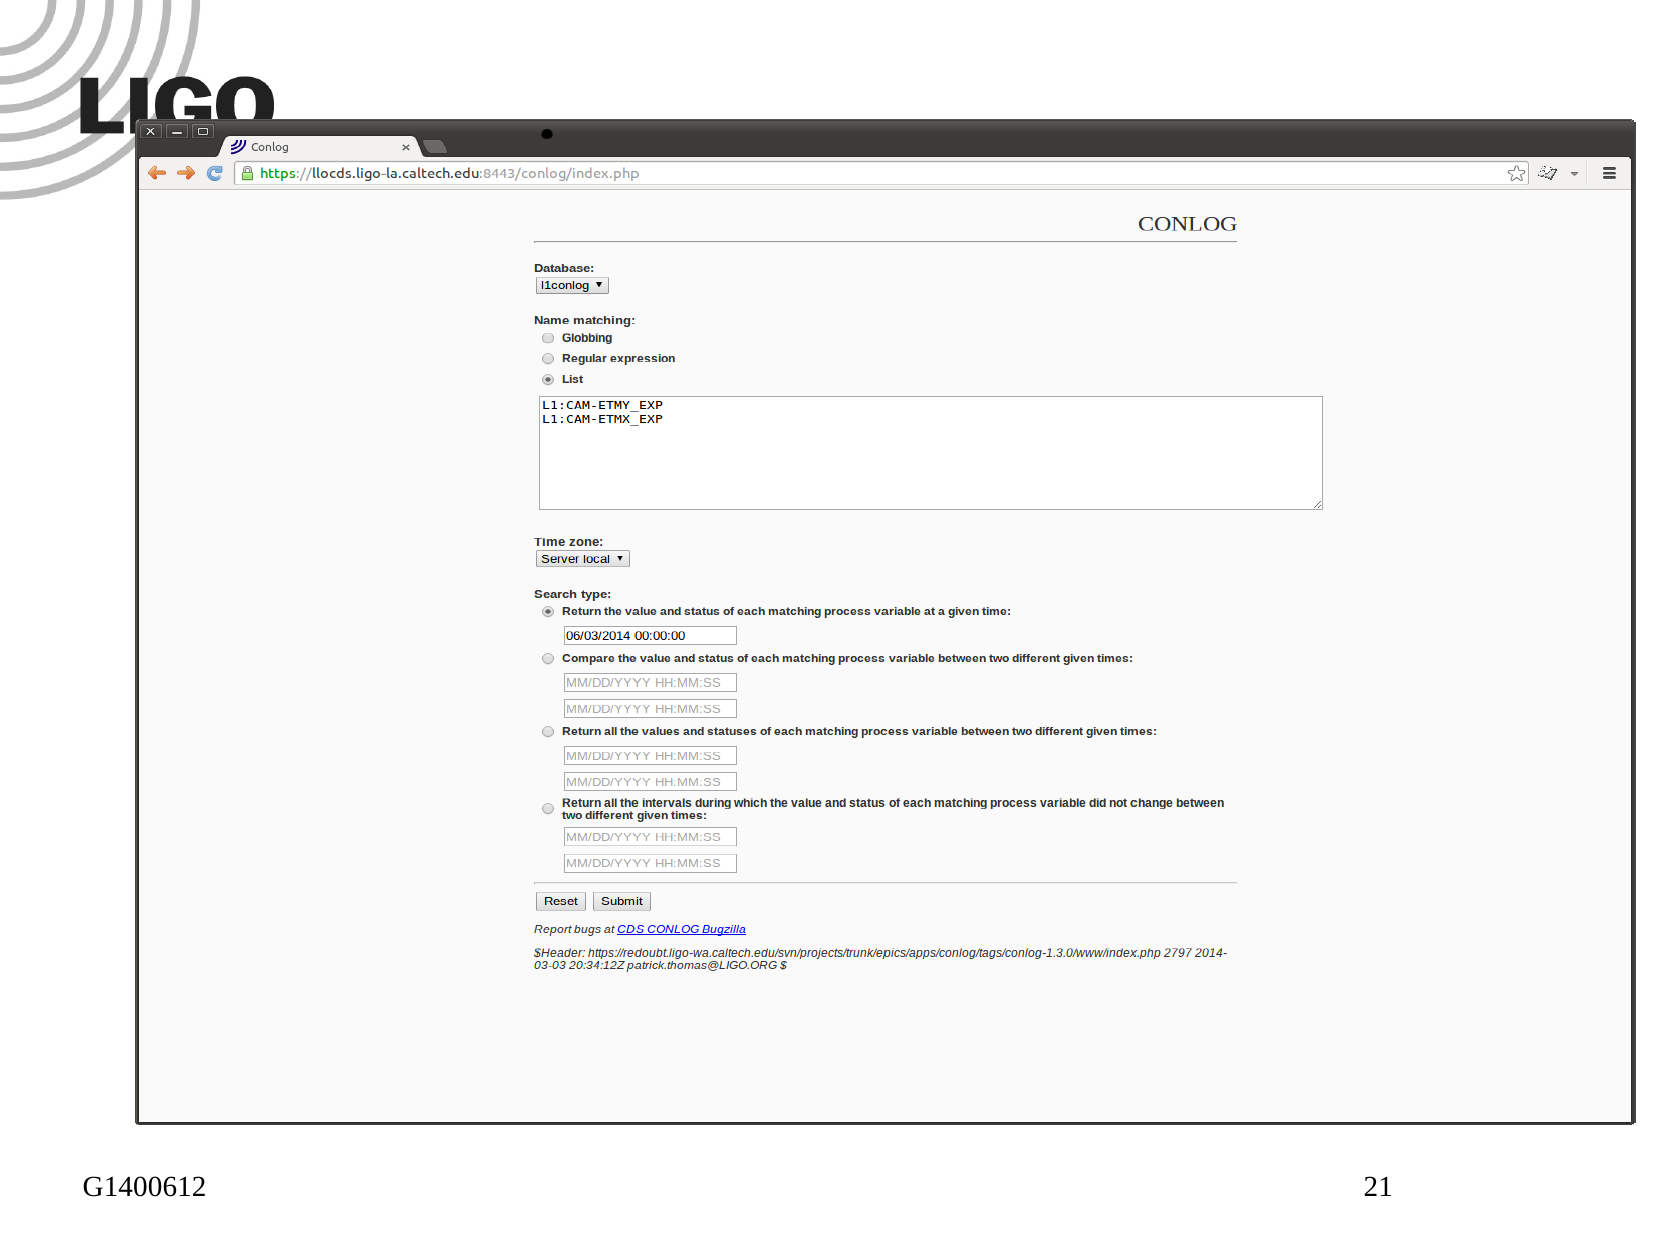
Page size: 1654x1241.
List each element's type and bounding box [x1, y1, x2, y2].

picture [0, 0, 1636, 1126]
